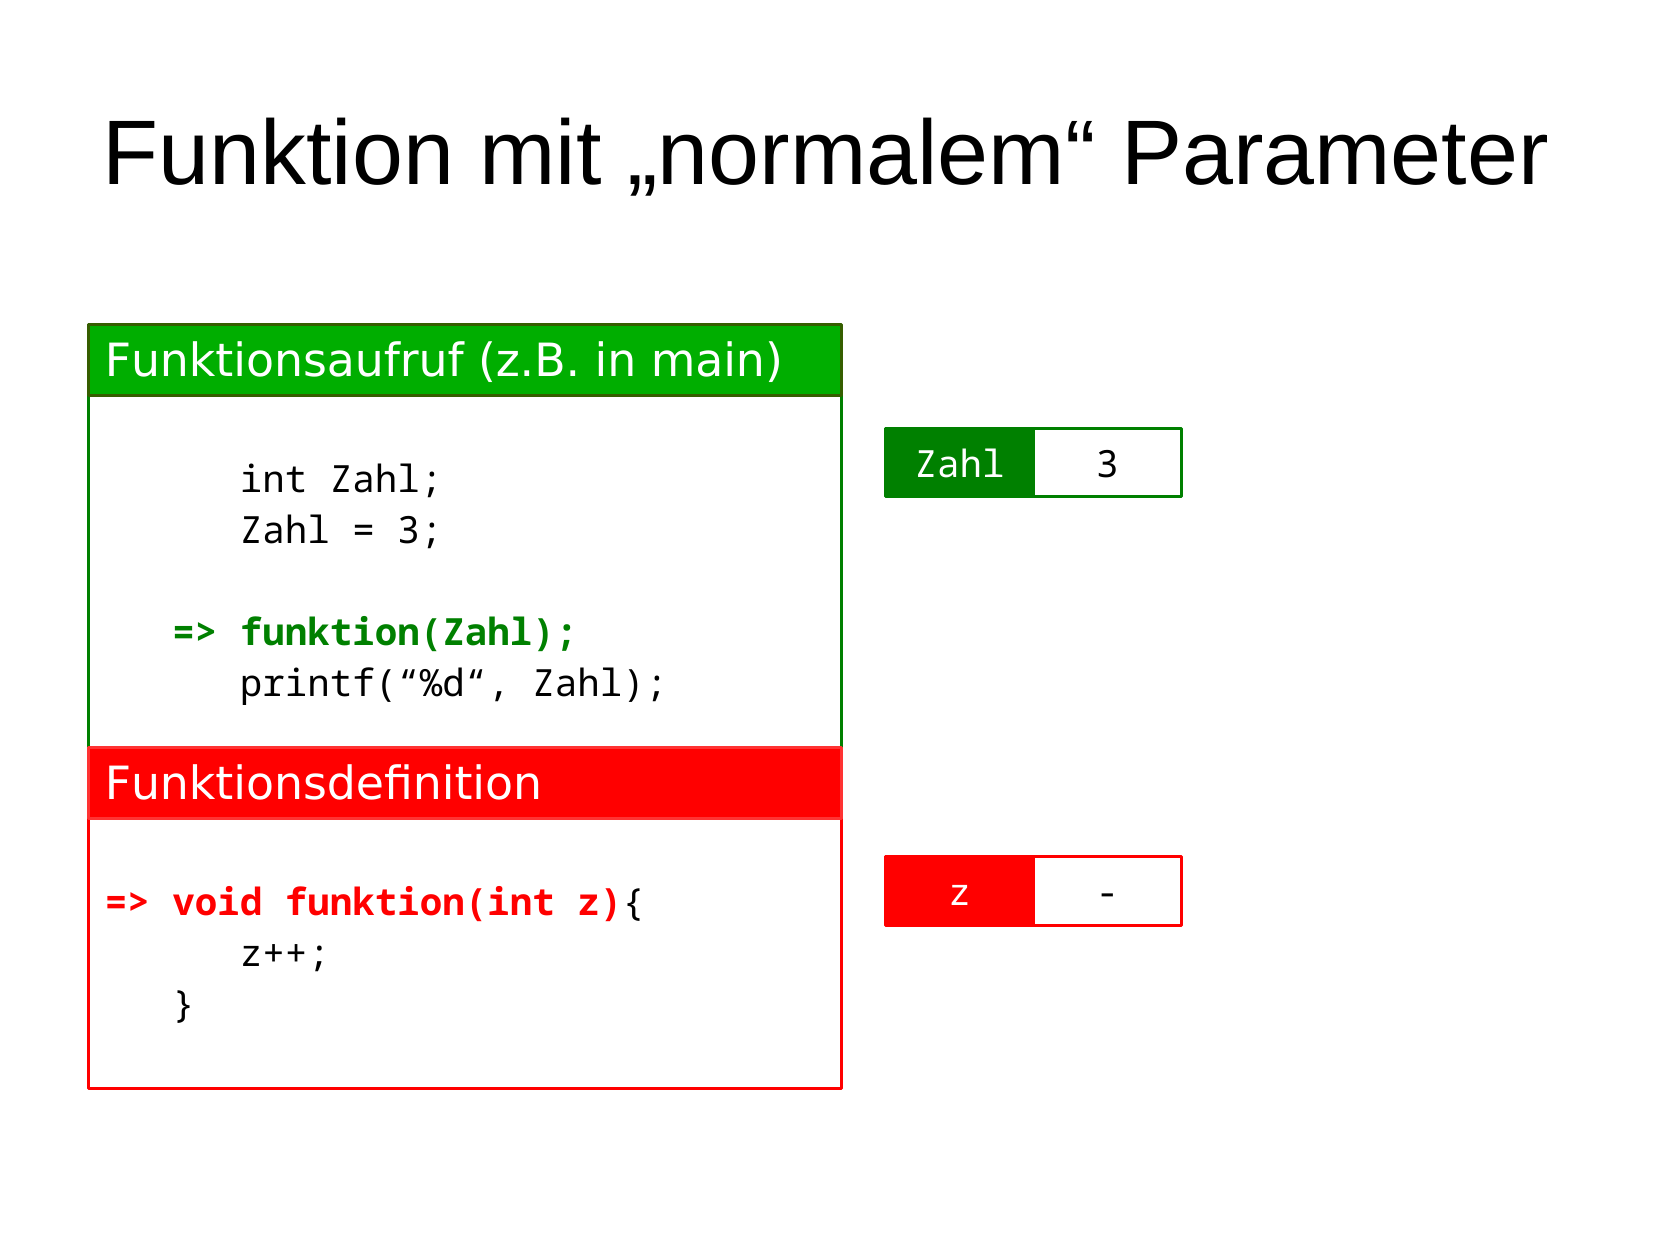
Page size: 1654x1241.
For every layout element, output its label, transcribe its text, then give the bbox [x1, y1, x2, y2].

text_box z [885, 856, 1032, 918]
text_box int Zahl; Zahl = 3; => funktion(Zahl); printf(“%d“, Zahl); [88, 397, 842, 716]
text_box Funktionsaufruf (z.B. in main) [88, 324, 842, 396]
title Funktion mit „normalem“ Parameter [82, 49, 1571, 257]
text_box - [1033, 856, 1182, 918]
text_box 3 [1033, 428, 1182, 490]
text_box => void funktion(int z){ z++; } [88, 820, 842, 1052]
text_box Zahl [885, 428, 1032, 490]
text_box Funktionsdefinition [88, 747, 842, 819]
